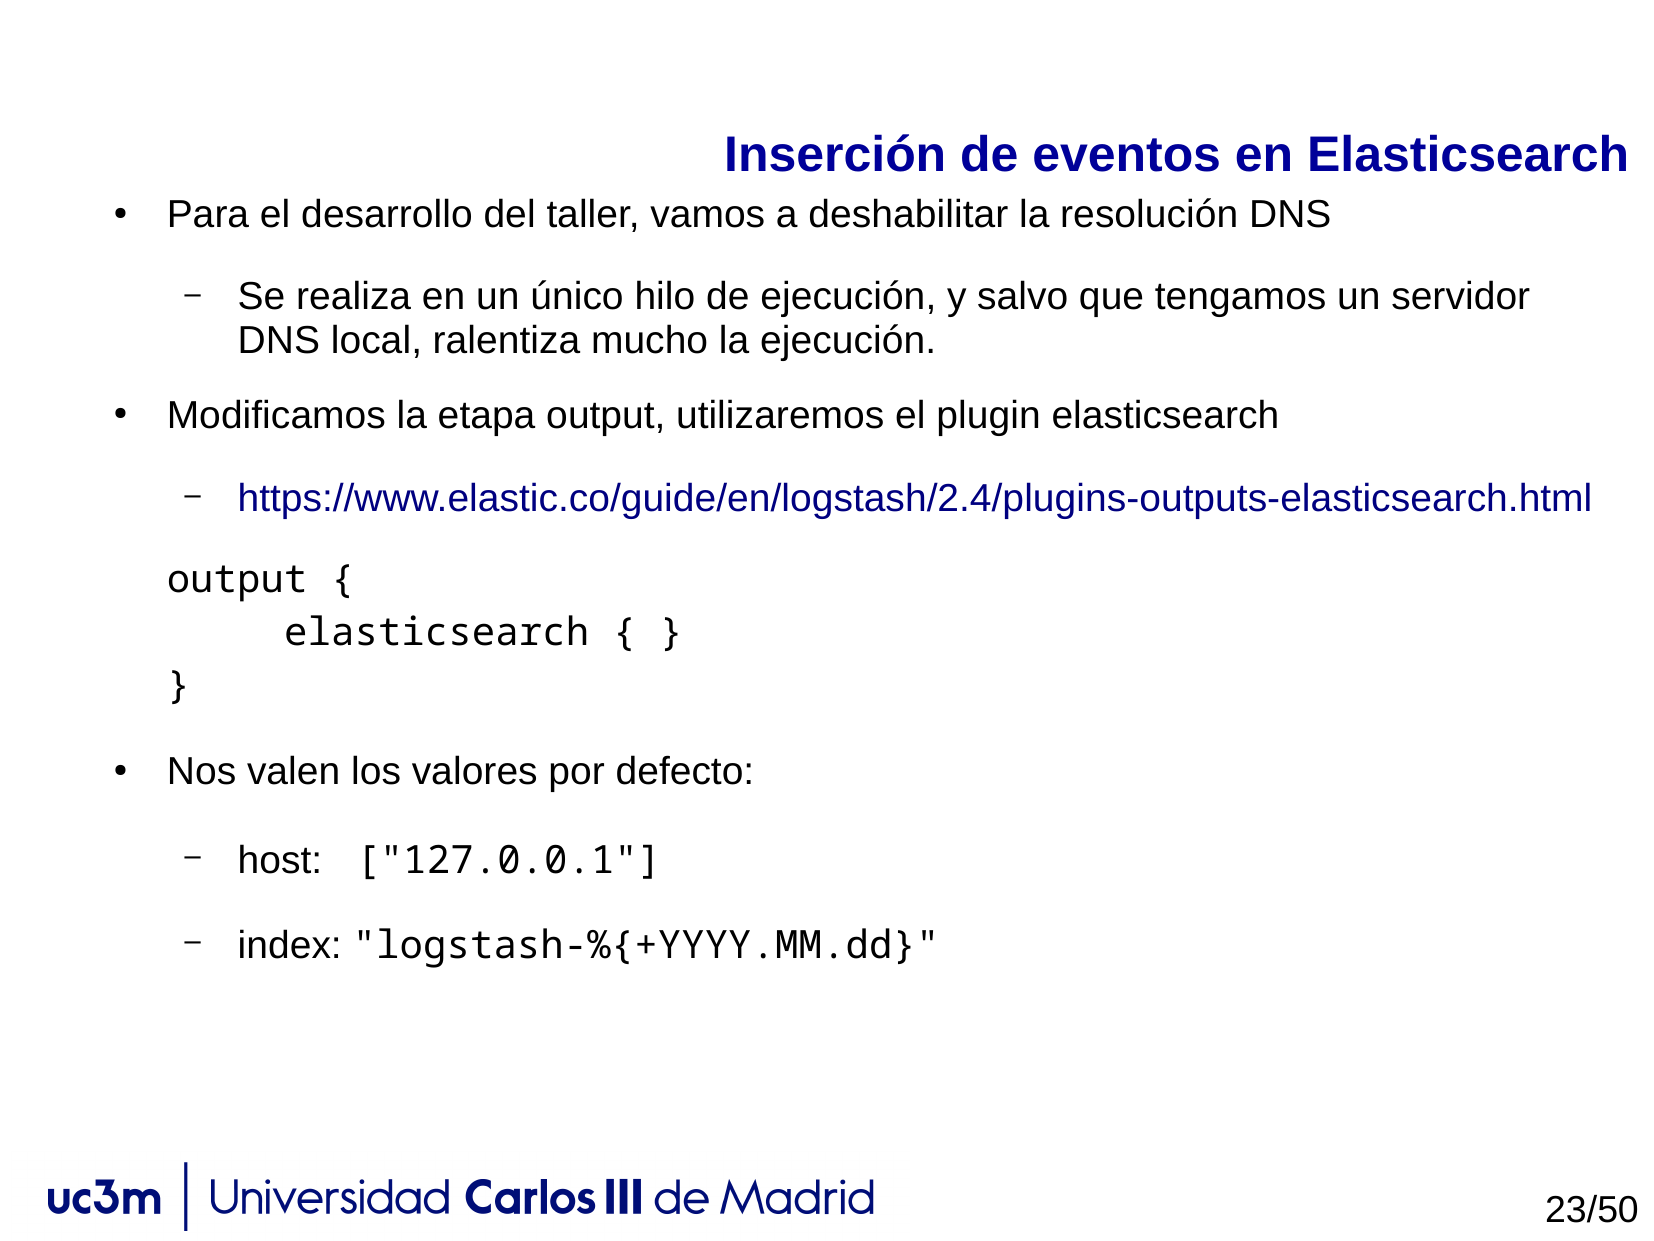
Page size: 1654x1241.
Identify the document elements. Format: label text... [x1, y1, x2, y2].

title Inserción de eventos en Elasticsearch [129, 0, 1630, 182]
list Para el desarrollo del taller, vamos a deshabilitar la resolución DNS Se realiza en un único hilo de ejecución, y salvo que tengamos un servidor DNS local, ralentiza mucho la ejecución. Modificamos la etapa output, utilizaremos el plugin elasticsearch https://www.elastic.co/guide/en/logstash/2.4/plugins-outputs-elasticsearch.html output { elasticsearch { } } Nos valen los valores por defecto: host: ["127.0.0.1"] index: "logstash-%{+YYYY.MM.dd}" [95, 192, 1607, 1147]
picture [11, 1151, 910, 1241]
